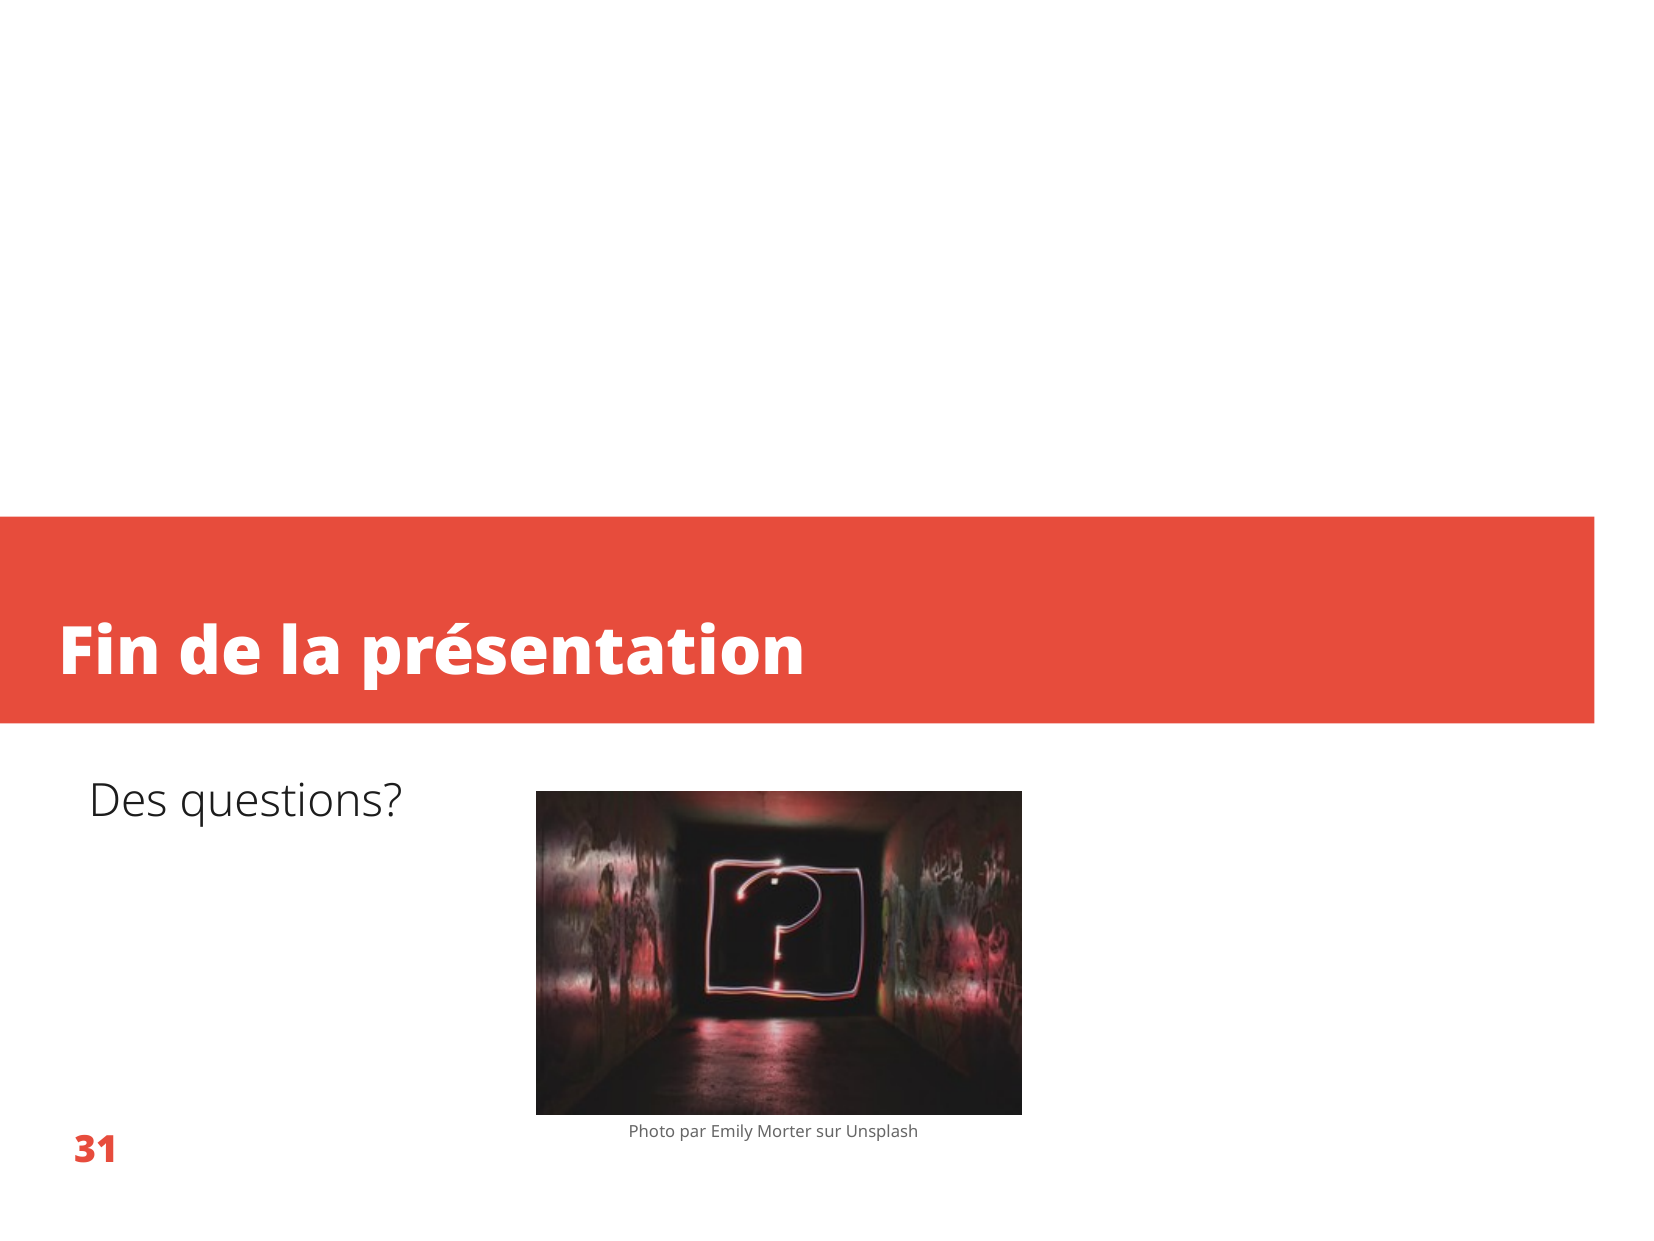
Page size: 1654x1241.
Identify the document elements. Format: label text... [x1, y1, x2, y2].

title Fin de la présentation [59, 546, 1595, 694]
picture [536, 791, 1022, 1112]
text_box Photo par Emily Morter sur Unsplash [478, 1112, 1069, 1152]
text_box Des questions? [88, 767, 1595, 851]
